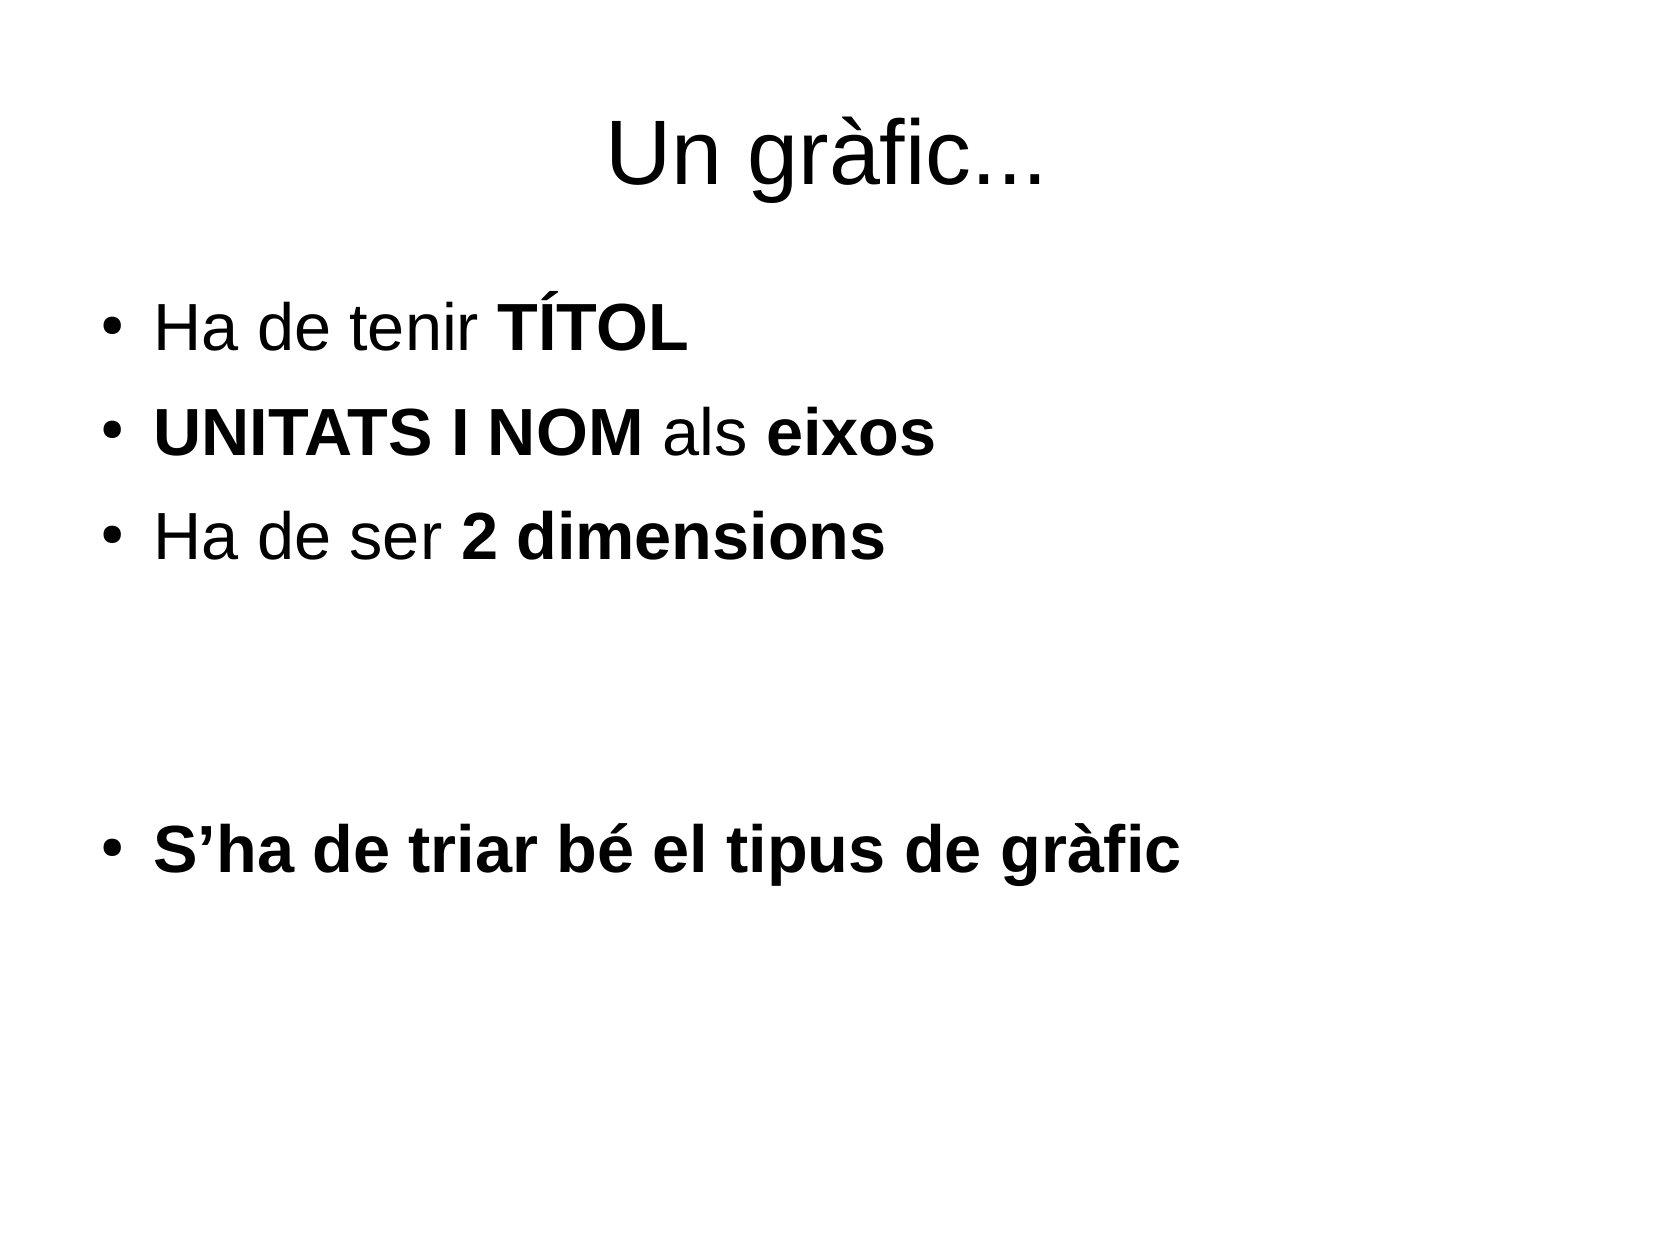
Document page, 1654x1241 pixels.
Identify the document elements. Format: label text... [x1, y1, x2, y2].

title Un gràfic... [82, 49, 1571, 257]
list Ha de tenir TÍTOL UNITATS I NOM als eixos Ha de ser 2 dimensions S’ha de triar bé el tipus de gràfic [82, 290, 1571, 1010]
